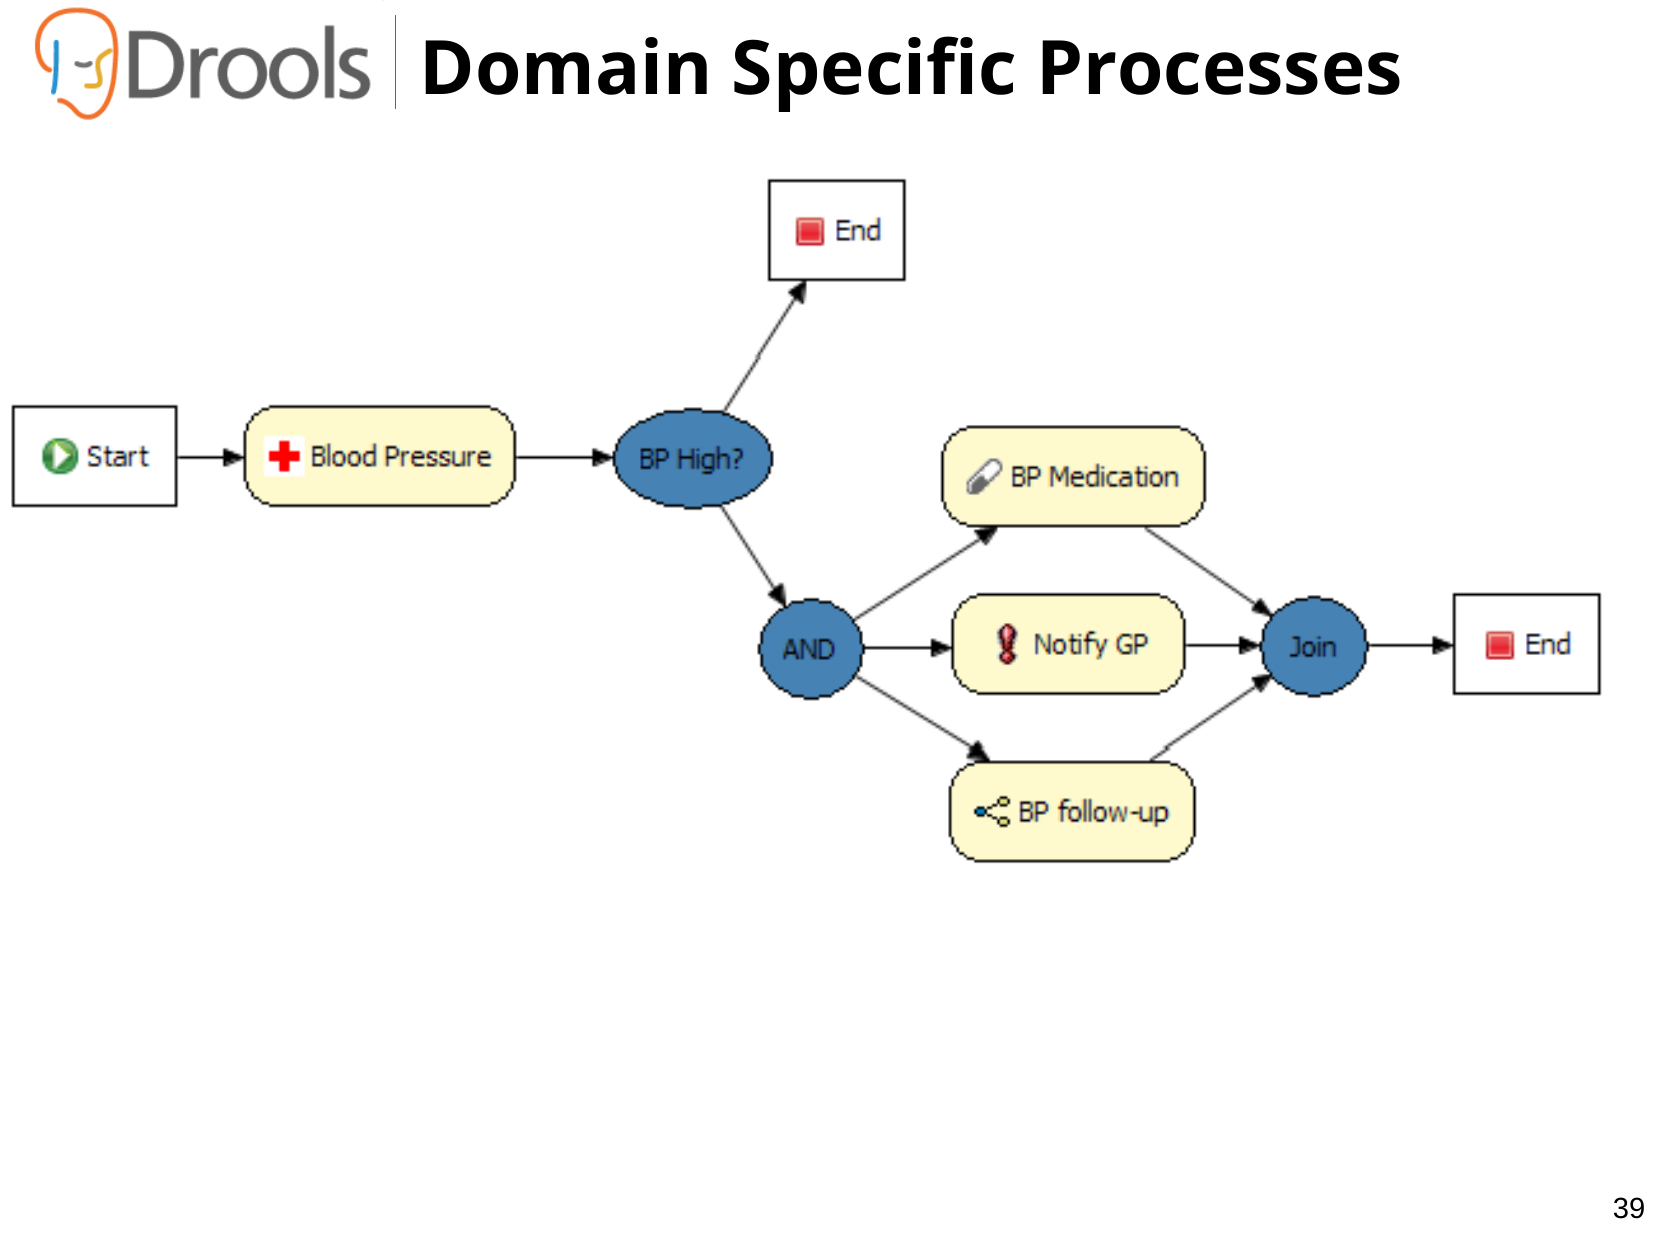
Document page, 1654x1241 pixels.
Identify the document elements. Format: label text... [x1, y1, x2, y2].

picture [0, 165, 1637, 886]
title Domain Specific Processes [419, 12, 1630, 118]
picture [29, 0, 384, 126]
